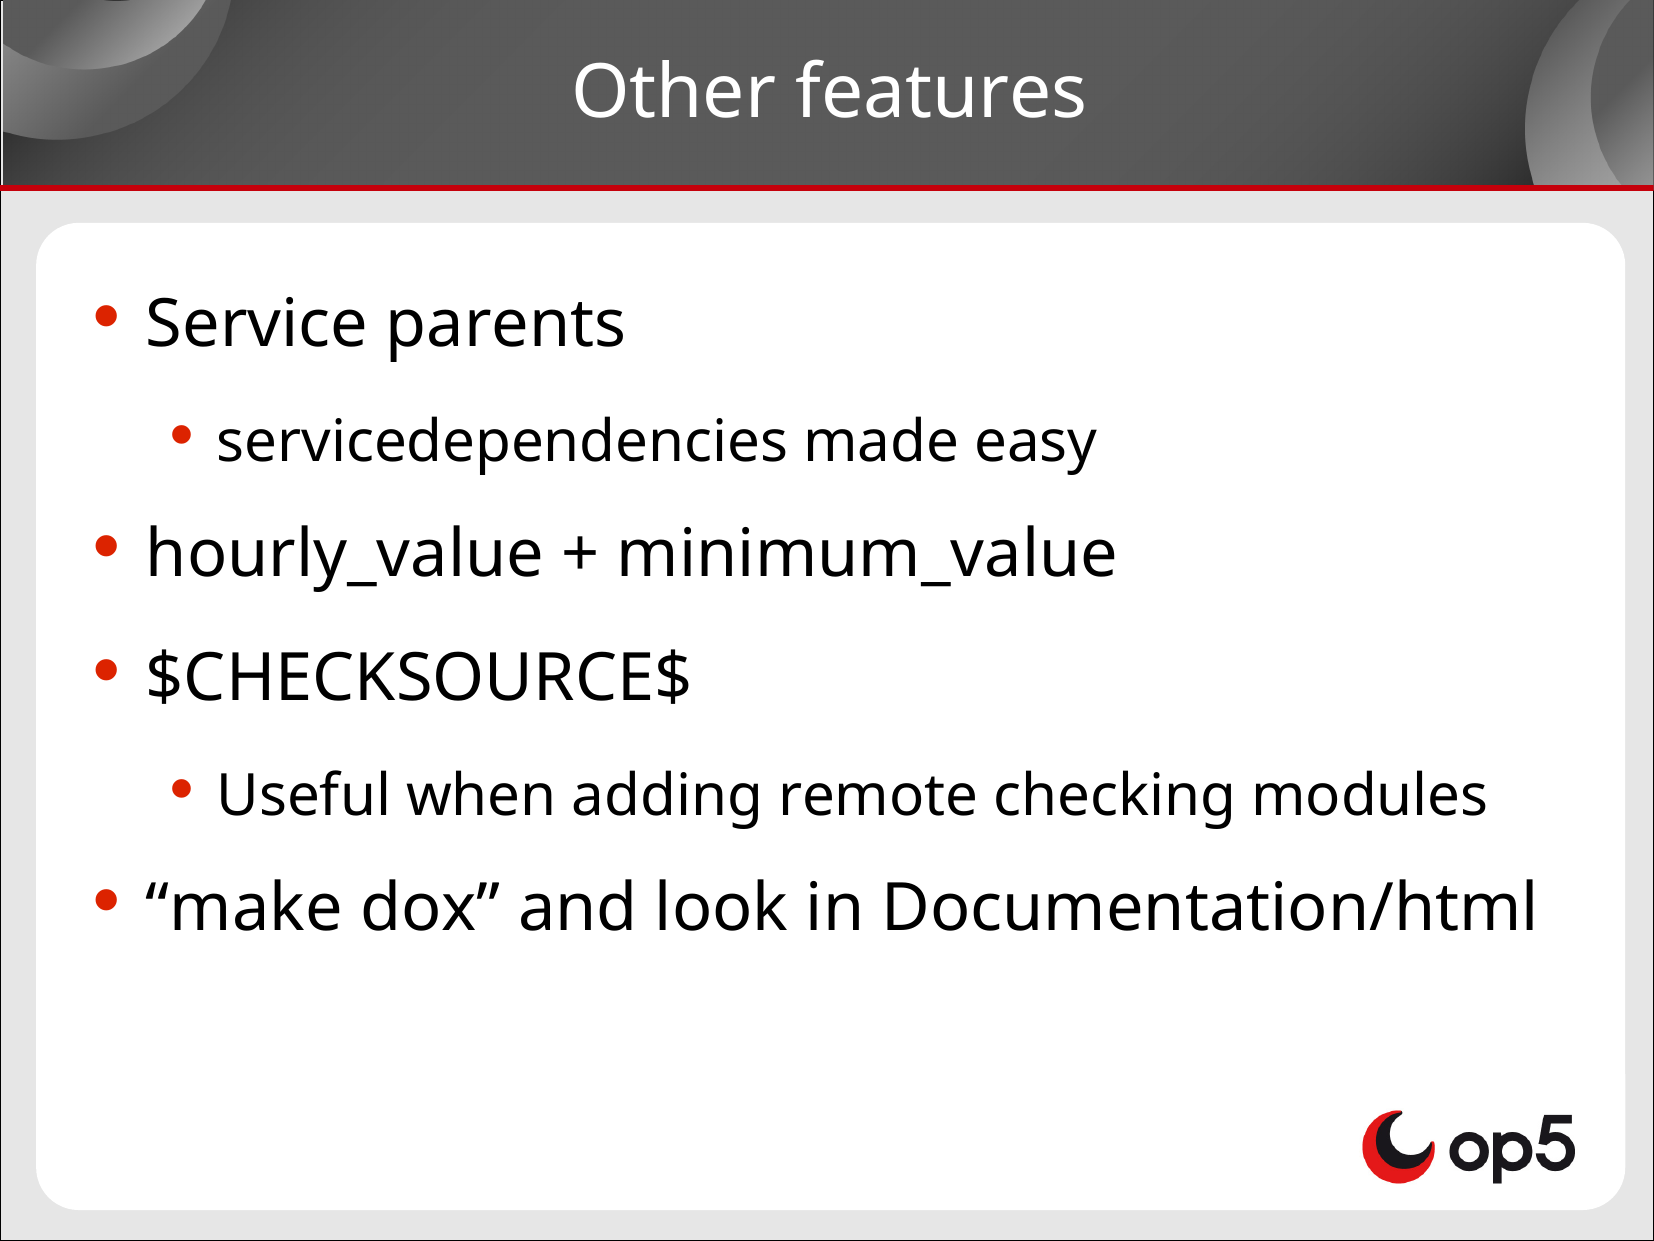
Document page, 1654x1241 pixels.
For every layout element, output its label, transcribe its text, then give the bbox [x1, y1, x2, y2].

picture [3, 0, 1654, 185]
list Service parents servicedependencies made easy hourly_value + minimum_value $CHECKSOURCE$ Useful when adding remote checking modules “make dox” and look in Documentation/html [75, 271, 1557, 1163]
picture [1350, 1103, 1587, 1191]
title Other features [88, 0, 1571, 175]
